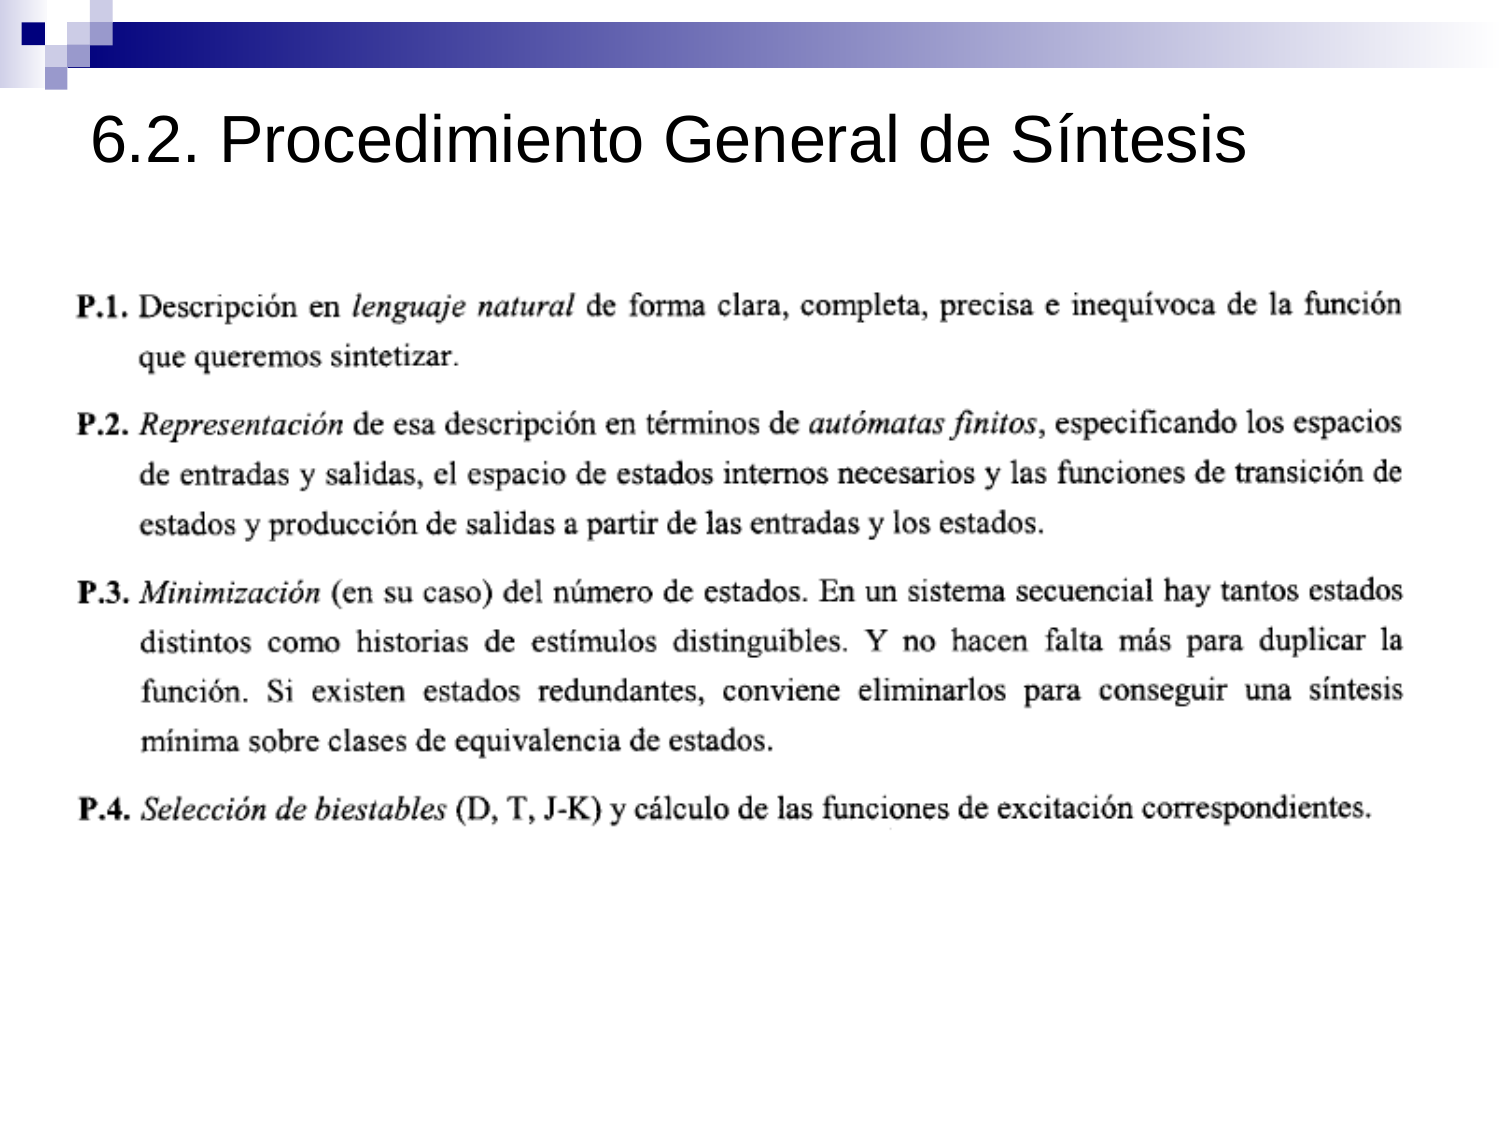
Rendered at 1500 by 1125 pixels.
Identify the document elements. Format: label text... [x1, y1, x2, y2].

title 6.2. Procedimiento General de Síntesis [75, 74, 1426, 197]
picture [48, 278, 1426, 847]
